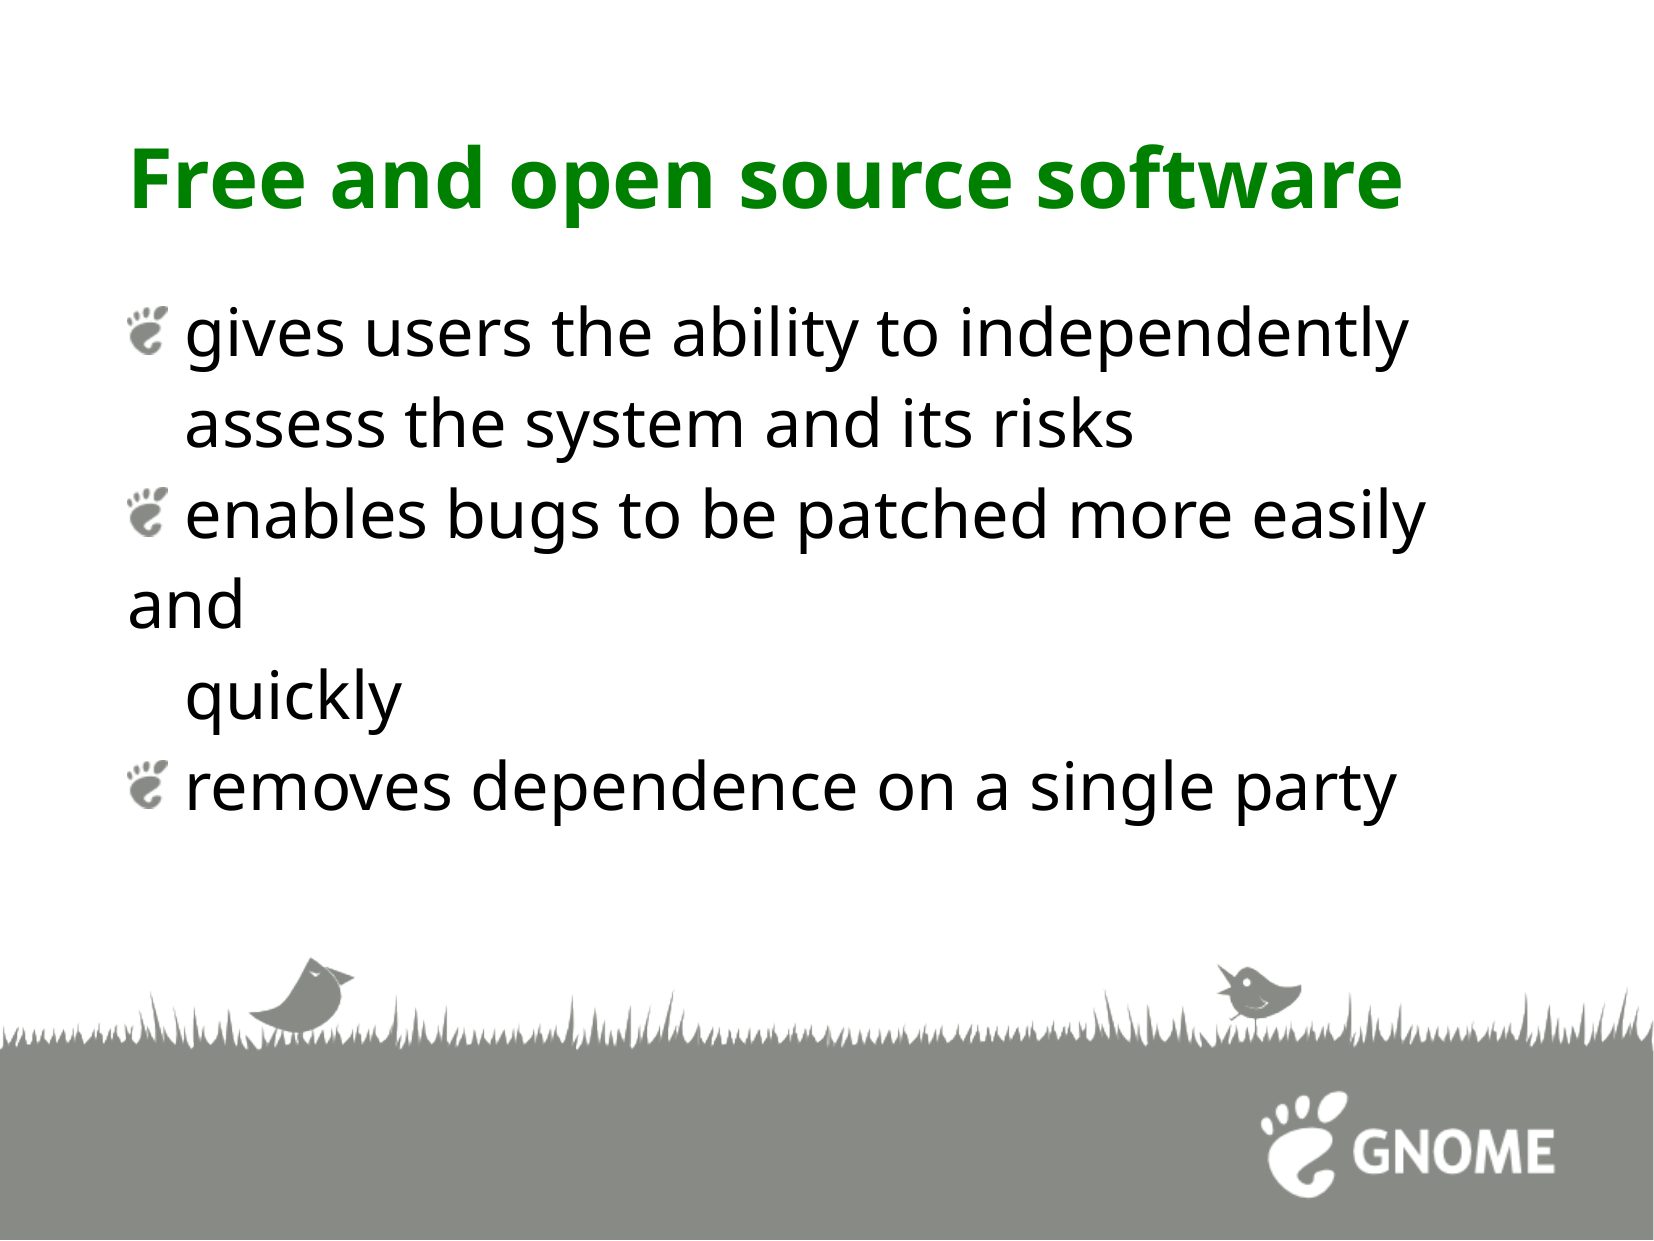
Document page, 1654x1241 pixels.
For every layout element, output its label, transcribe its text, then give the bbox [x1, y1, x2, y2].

text_box gives users the ability to independently assess the system and its risks enables bugs to be patched more easily and quickly removes dependence on a single party [112, 277, 1576, 741]
picture [0, 0, 1654, 1241]
text_box Free and open source software [112, 112, 1538, 239]
